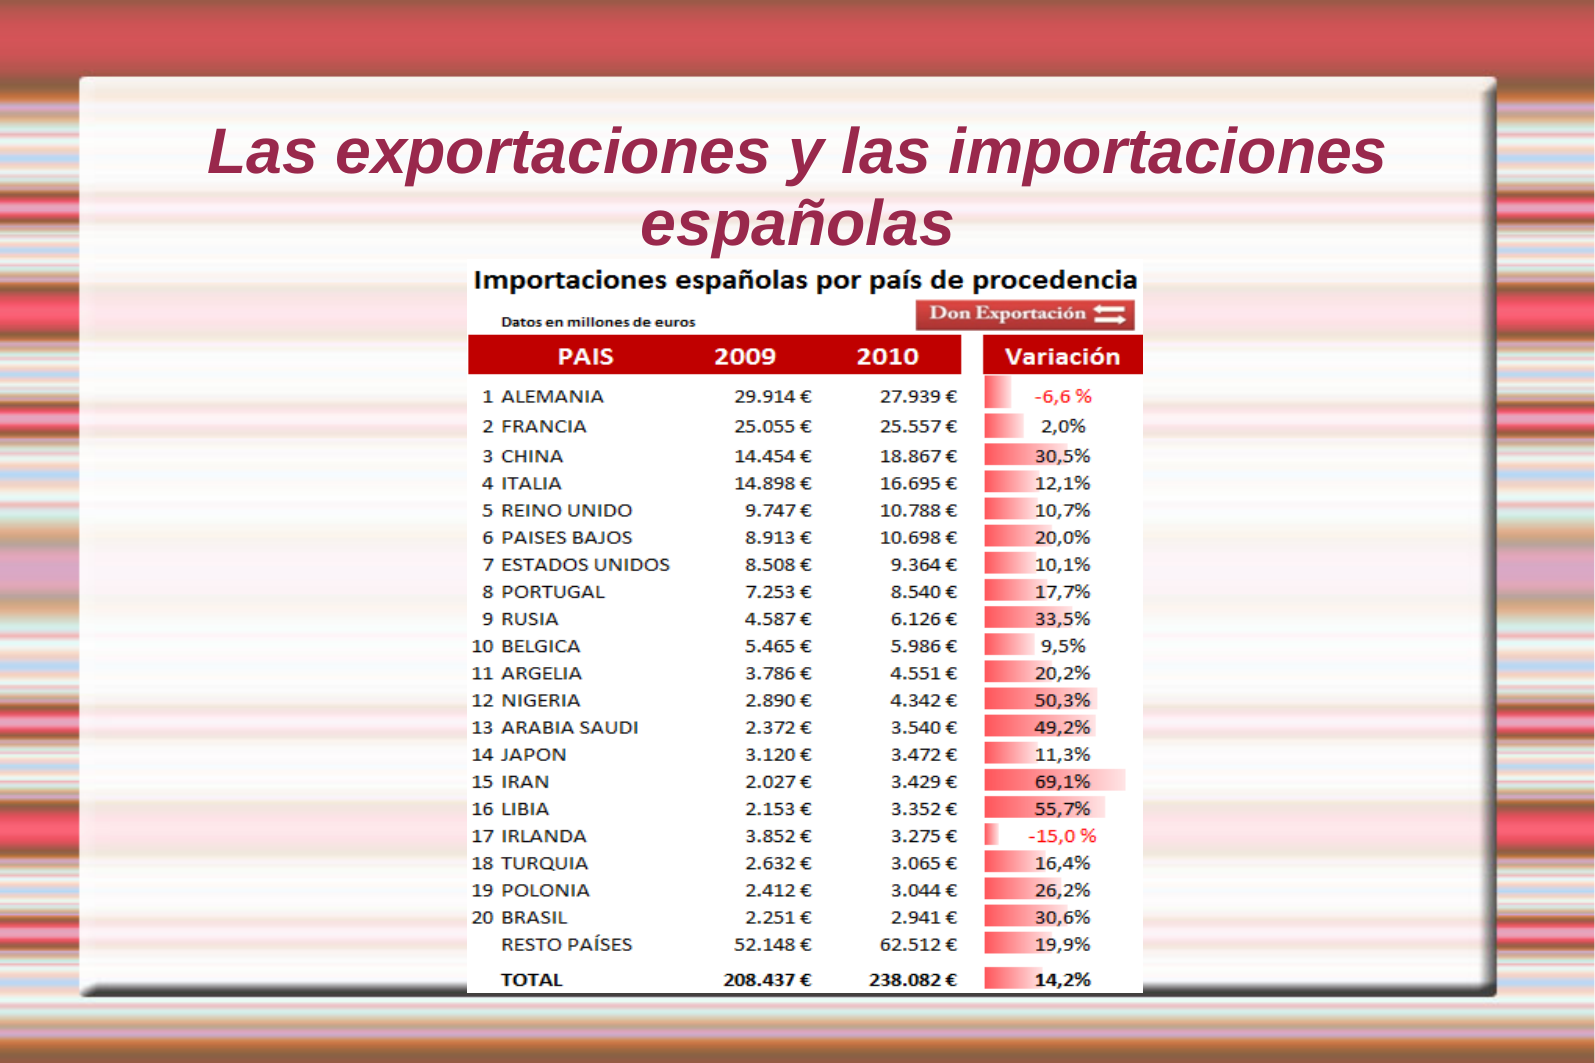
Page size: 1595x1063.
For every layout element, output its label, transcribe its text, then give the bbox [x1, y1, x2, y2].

title Las exportaciones y las importaciones españolas [117, 98, 1479, 276]
picture [0, 0, 1595, 1063]
